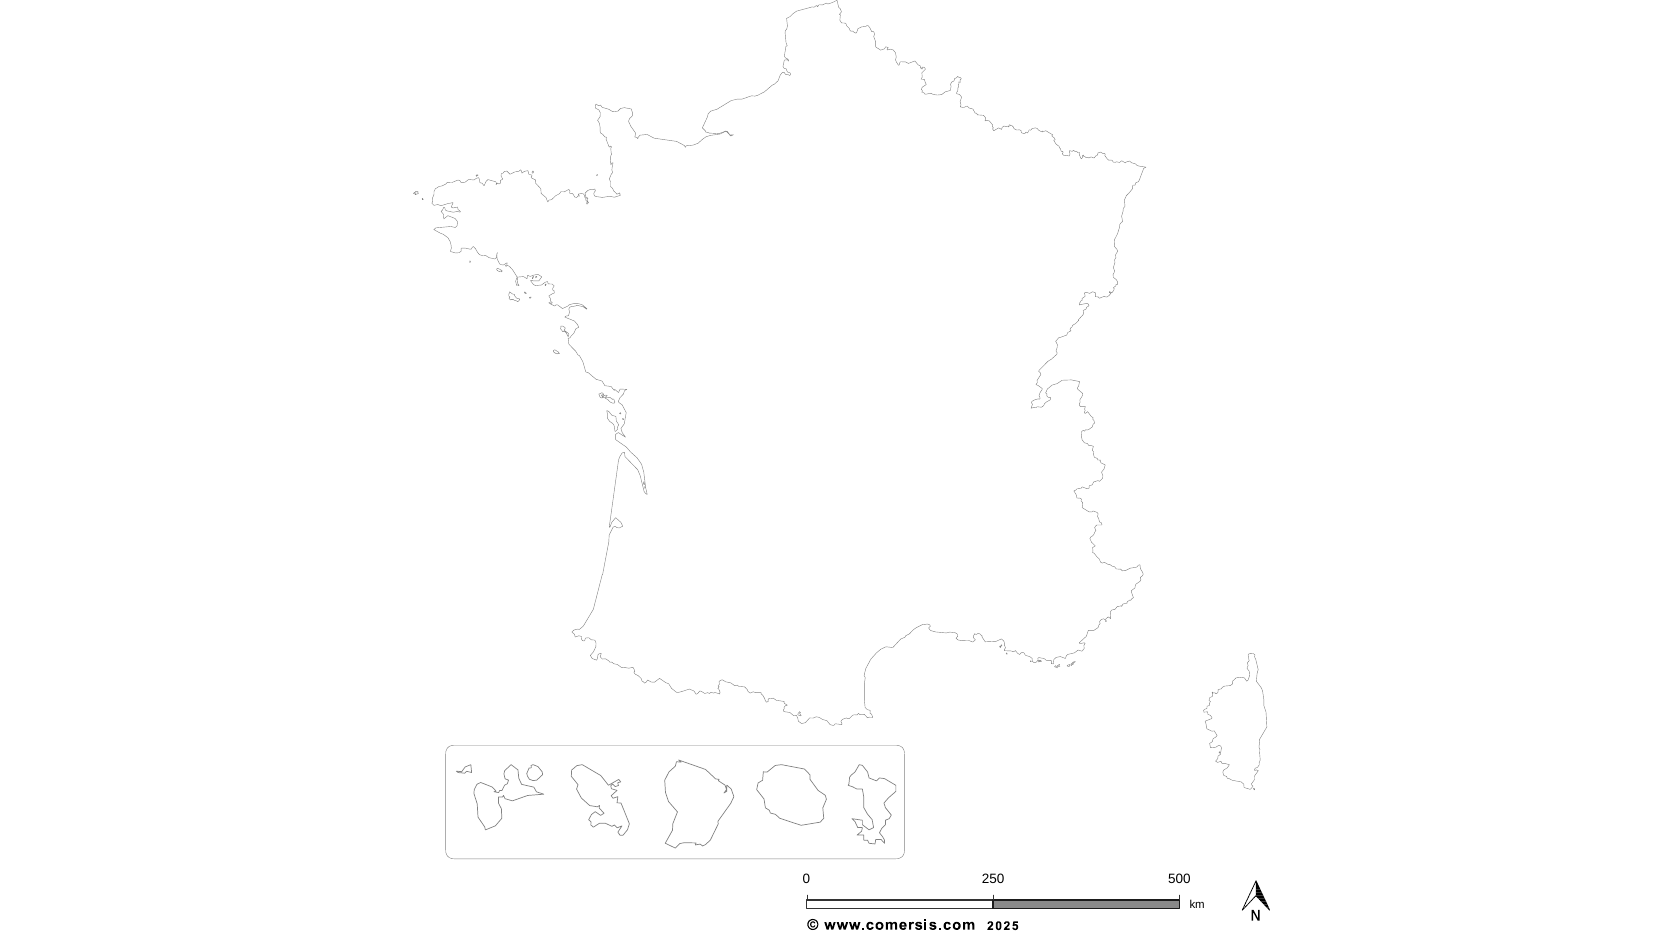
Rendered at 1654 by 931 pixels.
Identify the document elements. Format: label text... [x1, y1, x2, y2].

text_box [431, 0, 1147, 726]
text_box [929, 921, 937, 930]
text_box [866, 921, 874, 930]
text_box [510, 294, 519, 300]
text_box [875, 921, 884, 930]
text_box [909, 921, 923, 930]
text_box [1251, 909, 1260, 921]
text_box km [1189, 897, 1206, 912]
text_box [885, 921, 898, 930]
text_box 250 [981, 871, 1006, 888]
text_box [987, 921, 994, 930]
text_box [824, 922, 861, 930]
text_box [1003, 921, 1010, 930]
text_box [899, 921, 907, 930]
text_box 500 [1168, 871, 1192, 888]
text_box [446, 746, 904, 858]
text_box [807, 918, 819, 931]
text_box [608, 413, 618, 430]
text_box [995, 921, 1002, 931]
text_box [807, 901, 992, 908]
text_box [963, 921, 975, 930]
text_box [1241, 880, 1270, 911]
text_box [1012, 921, 1019, 931]
text_box [994, 901, 1179, 908]
text_box [943, 921, 951, 930]
text_box [952, 921, 961, 930]
text_box 0 [802, 871, 811, 888]
